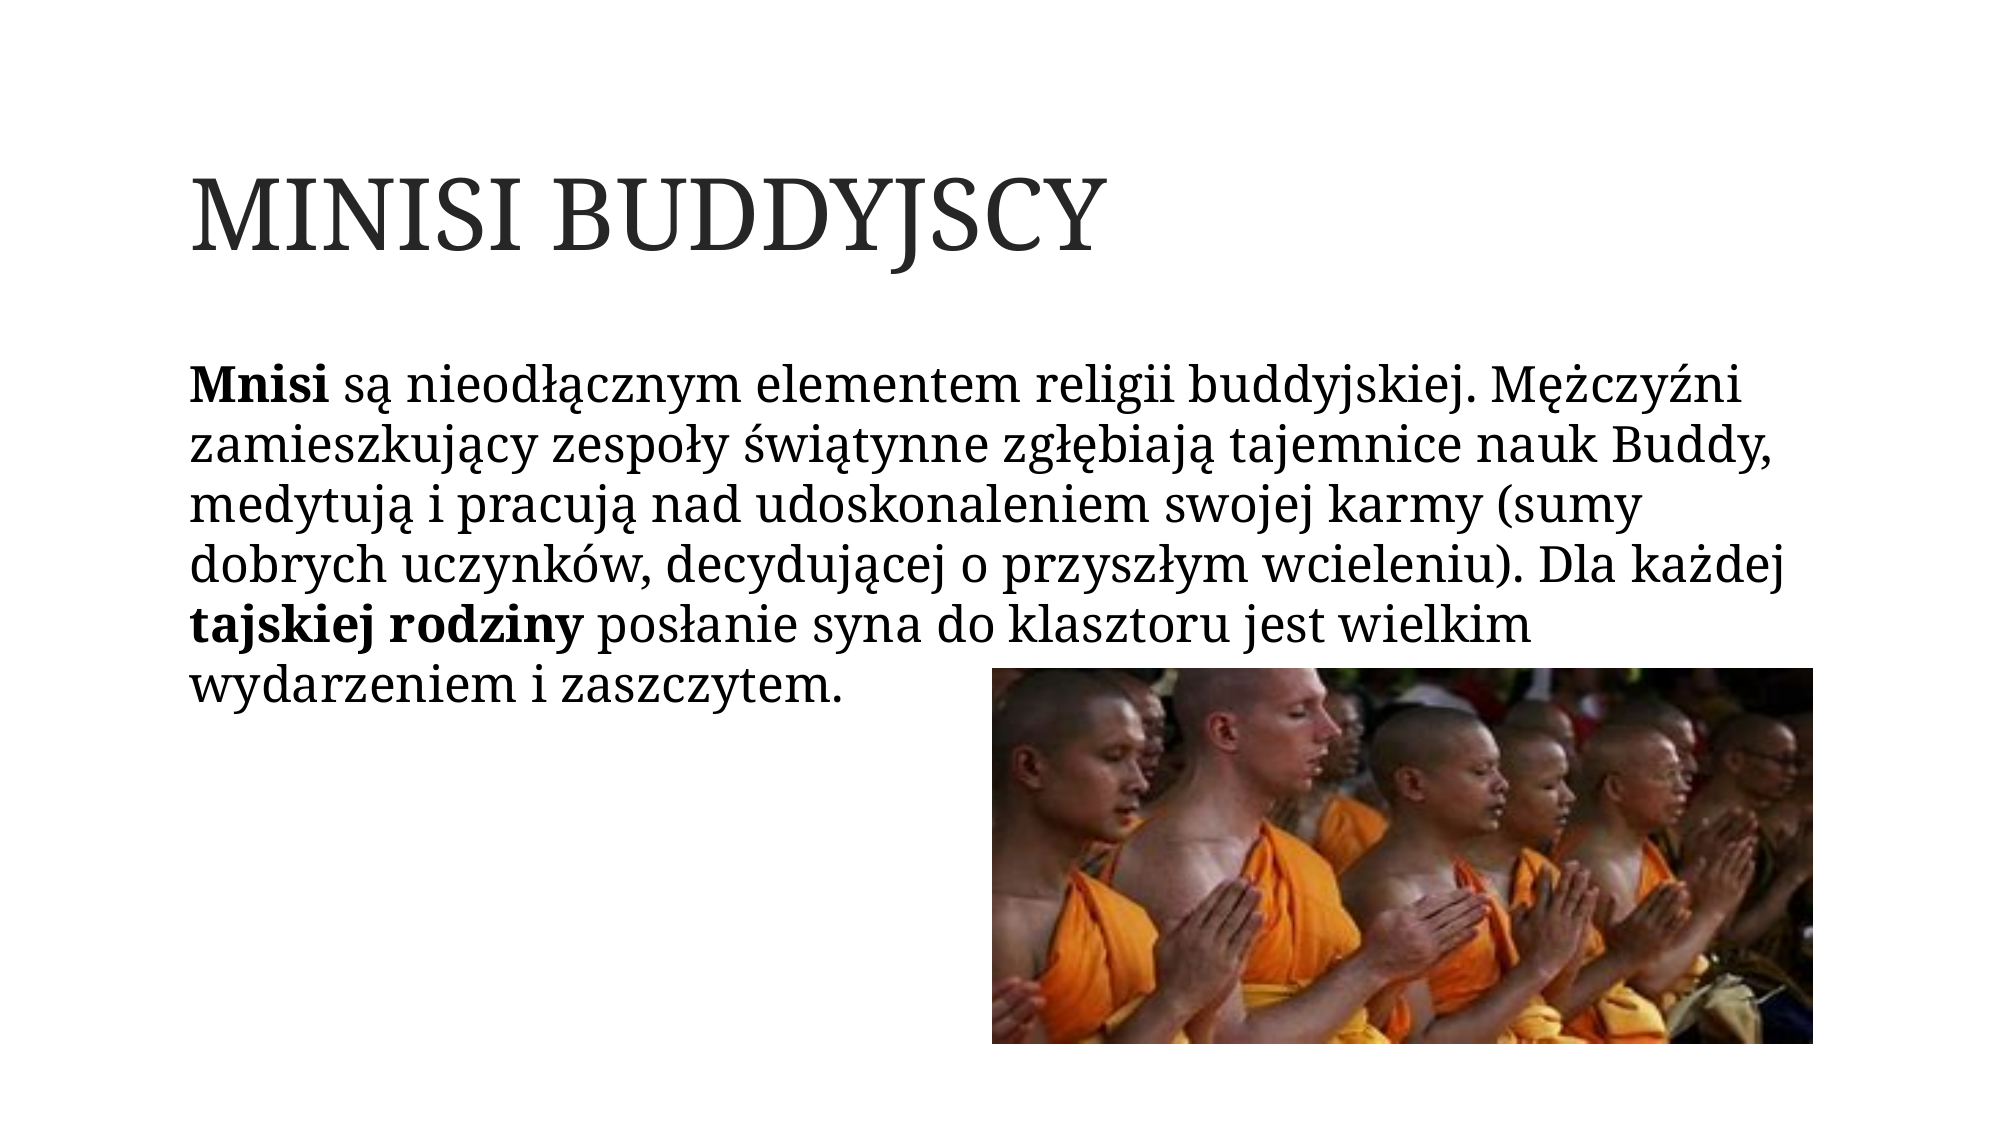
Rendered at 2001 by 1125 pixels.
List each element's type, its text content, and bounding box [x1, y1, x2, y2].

picture [992, 668, 1813, 1044]
list Mnisi są nieodłącznym elementem religii buddyjskiej. Mężczyźni zamieszkujący zespoły świątynne zgłębiają tajemnice nauk Buddy, medytują i pracują nad udoskonaleniem swojej karmy (sumy dobrych uczynków, decydującej o przyszłym wcieleniu). Dla każdej tajskiej rodziny posłanie syna do klasztoru jest wielkim wydarzeniem i zaszczytem. [174, 345, 1825, 991]
title MINISI BUDDYJSCY [174, 105, 1825, 331]
